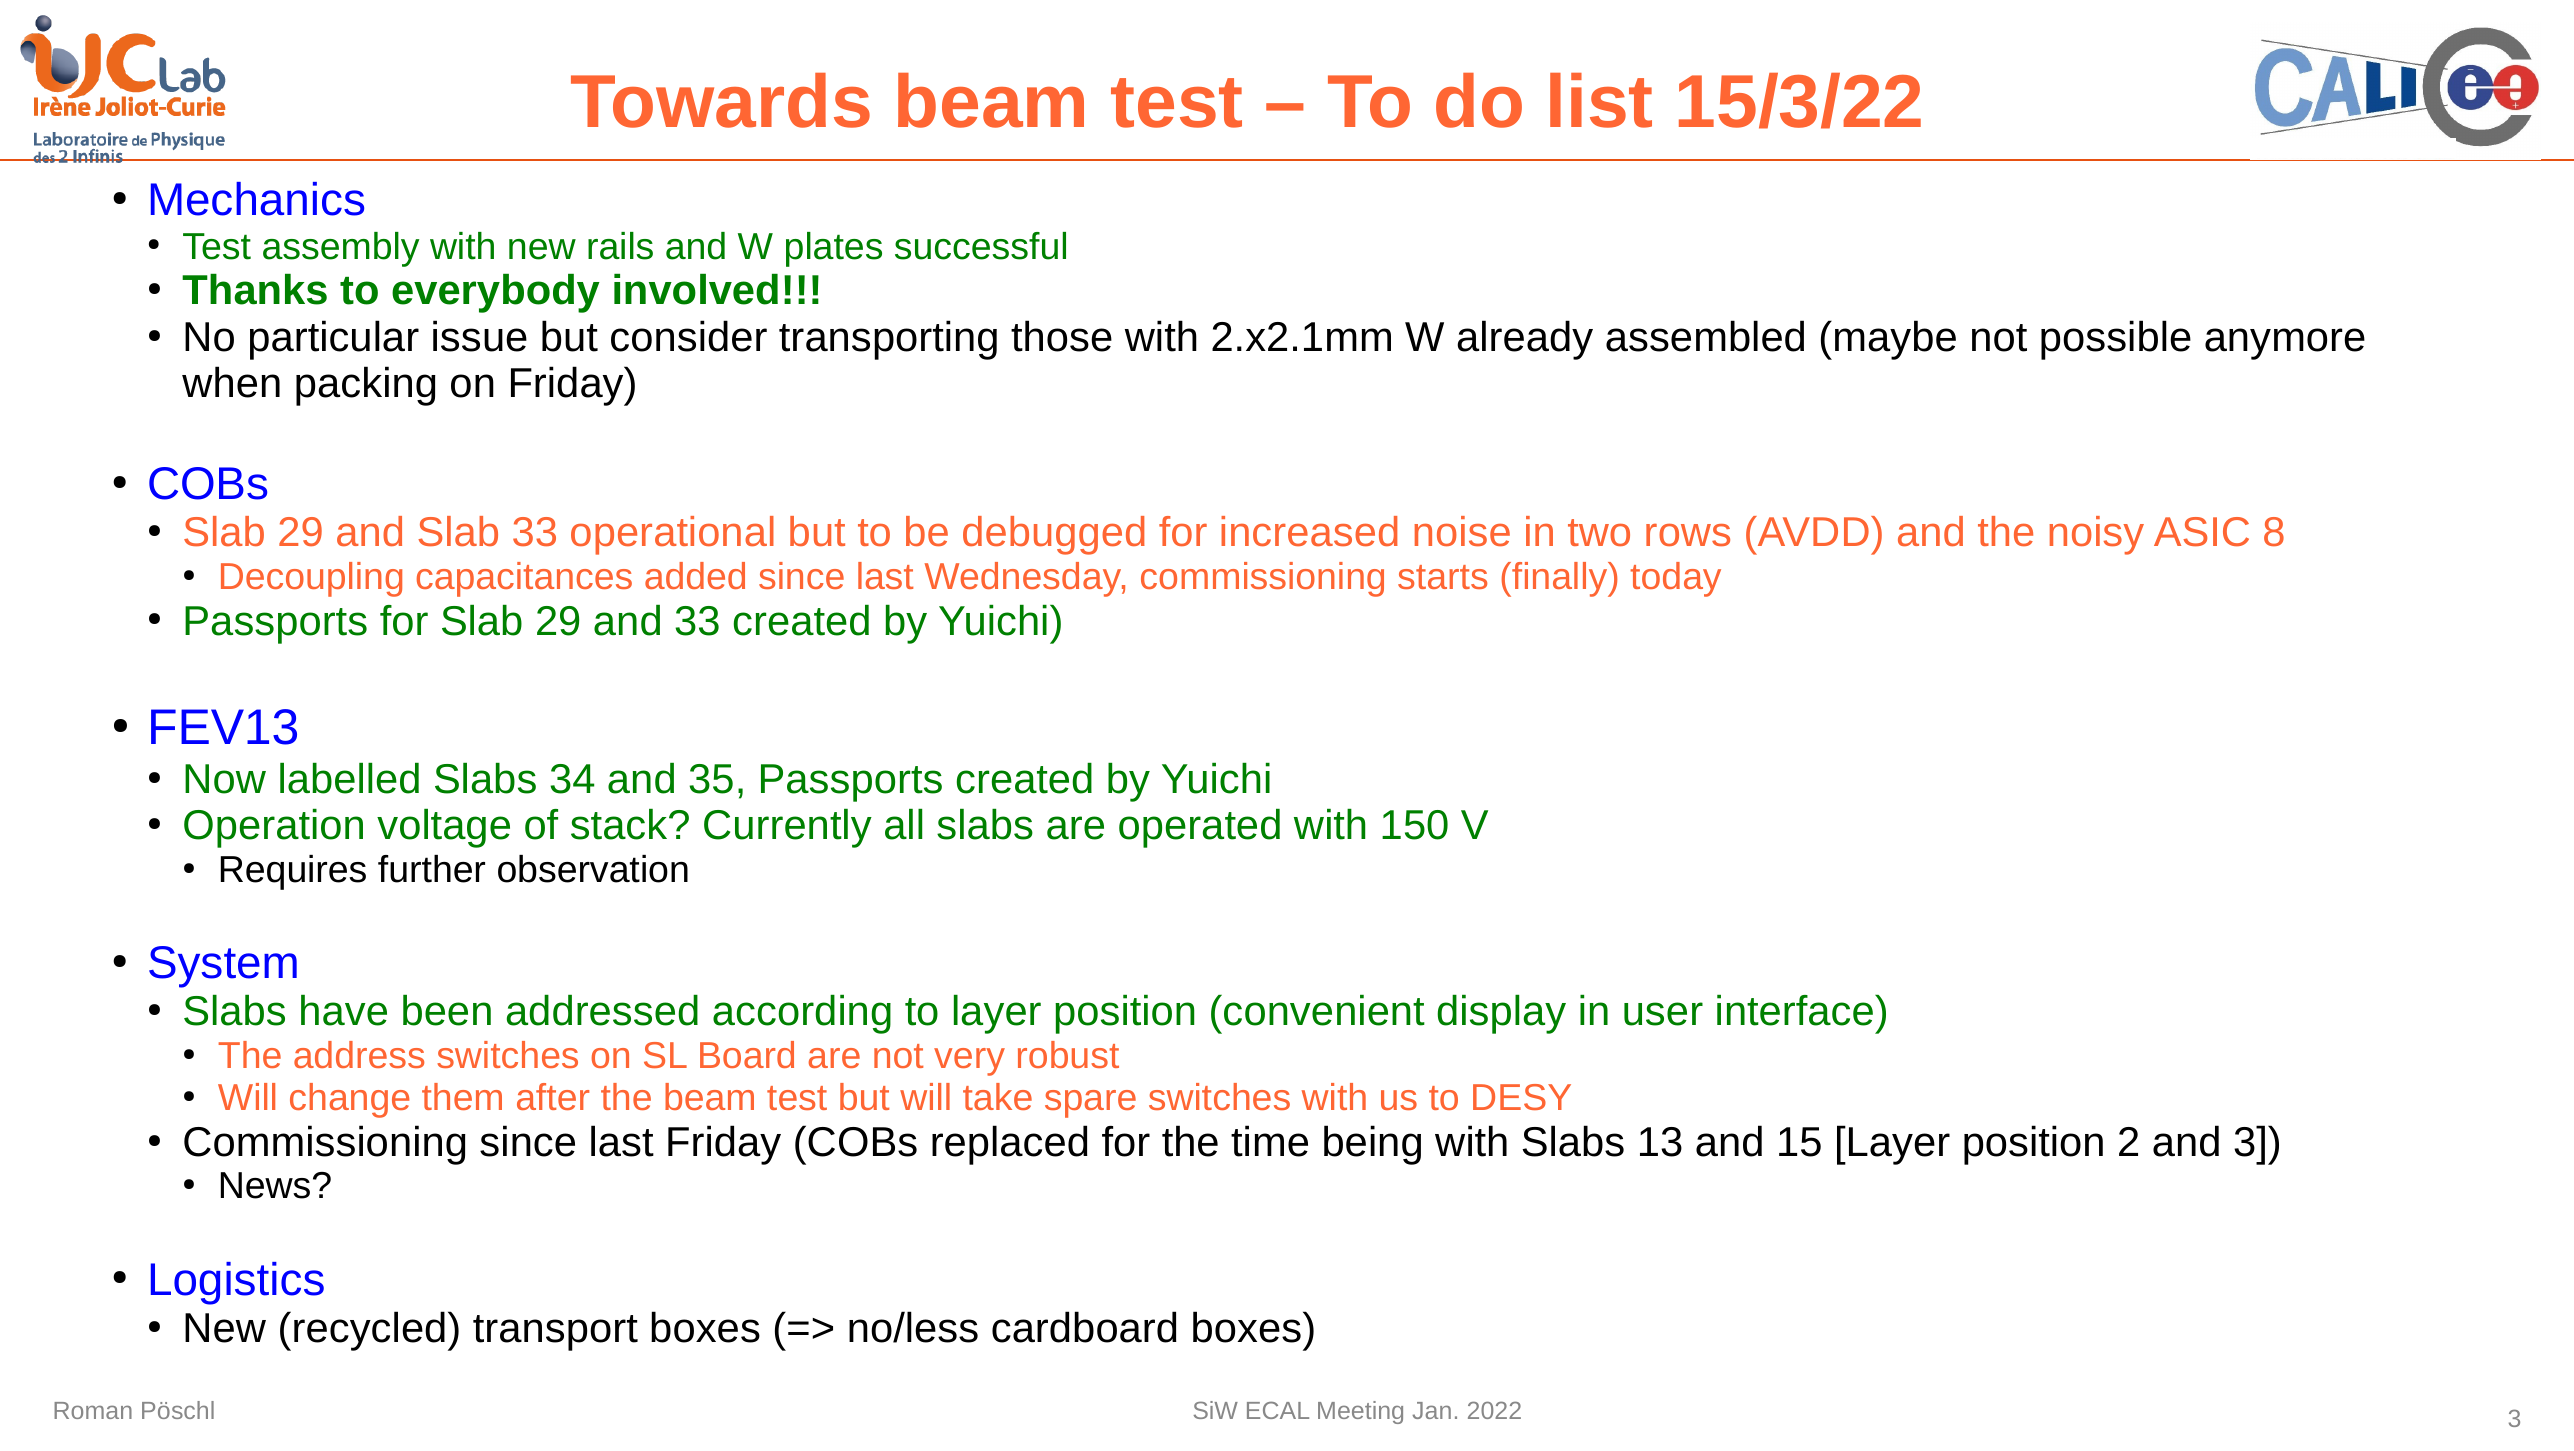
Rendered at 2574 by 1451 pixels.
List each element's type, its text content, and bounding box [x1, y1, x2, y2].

picture [4, 0, 241, 178]
title Towards beam test – To do list 15/3/22 [90, 53, 2407, 151]
picture [2250, 22, 2541, 160]
text_box Mechanics Test assembly with new rails and W plates successful Thanks to everybody involved!!! No particular issue but consider transporting those with 2.x2.1mm W already assembled (maybe not possible anymore when packing on Friday) COBs Slab 29 and Slab 33 operational but to be debugged for increased noise in two rows (AVDD) and the noisy ASIC 8 Decoupling capacitances added since last Wednesday, commissioning starts (finally) today Passports for Slab 29 and 33 created by Yuichi) FEV13 Now labelled Slabs 34 and 35, Passports created by Yuichi Operation voltage of stack? Currently all slabs are operated with 150 V Requires further observation System Slabs have been addressed according to layer position (convenient display in user interface) The address switches on SL Board are not very robust Will change them after the beam test but will take spare switches with us to DESY Commissioning since last Friday (COBs replaced for the time being with Slabs 13 and 15 [Layer position 2 and 3]) News? Logistics New (recycled) transport boxes (=> no/less cardboard boxes) [96, 166, 2572, 1451]
